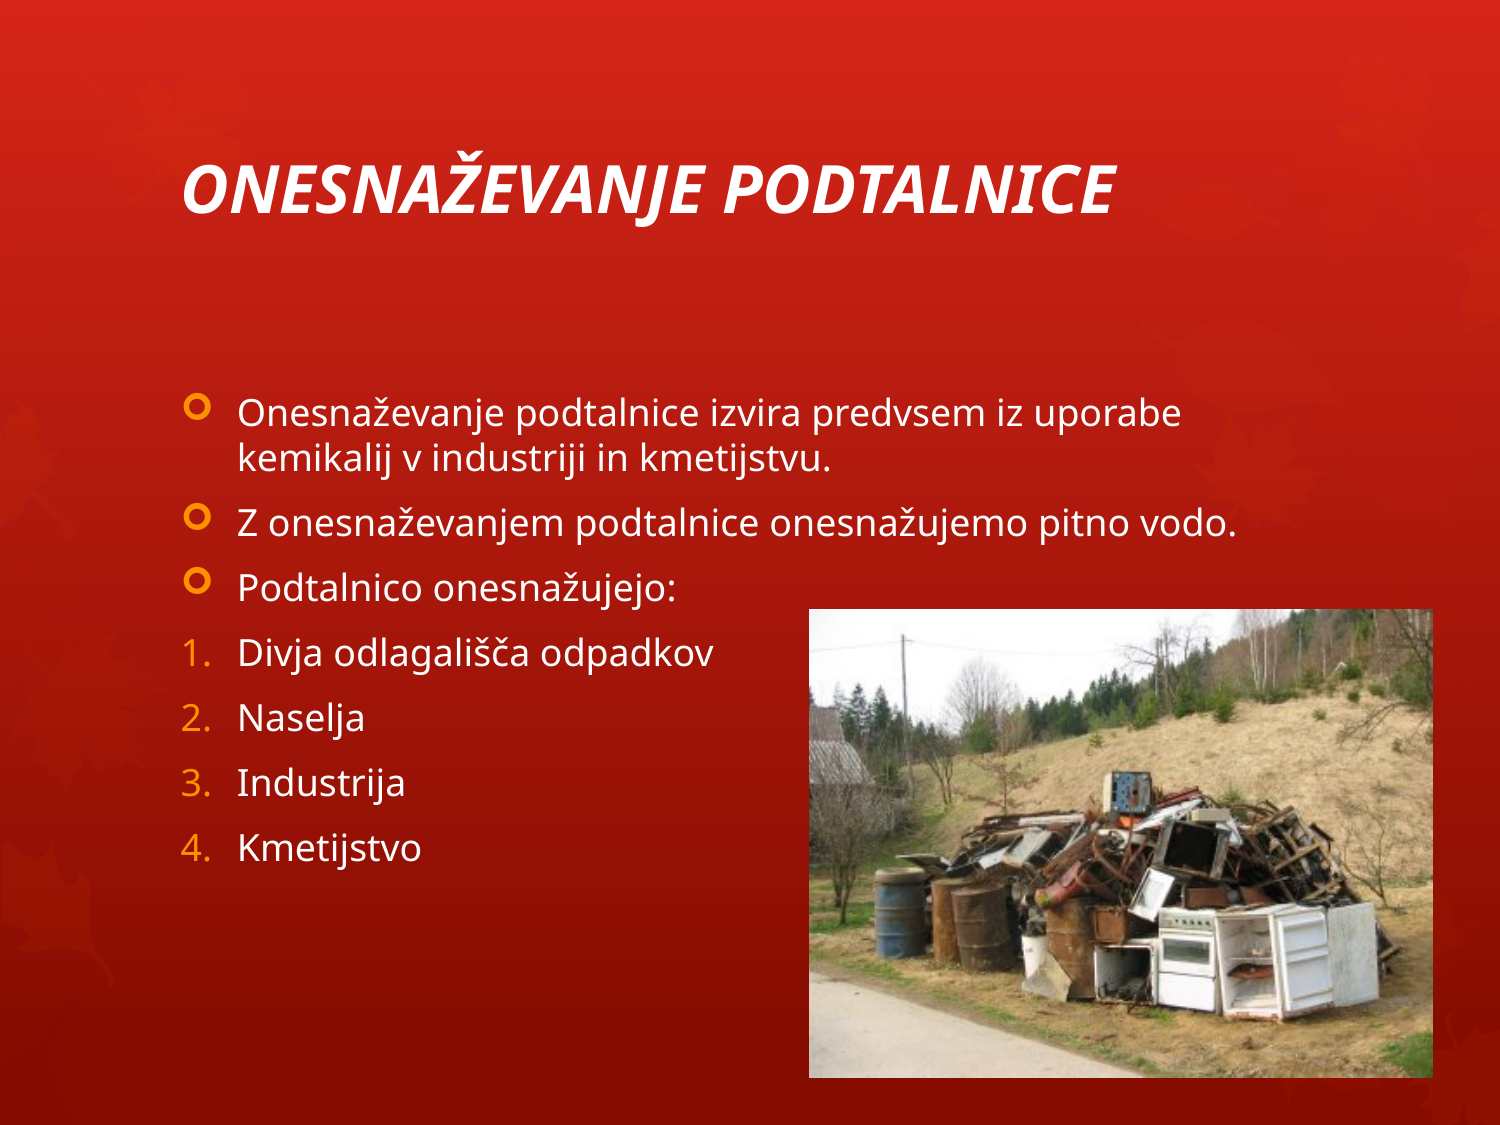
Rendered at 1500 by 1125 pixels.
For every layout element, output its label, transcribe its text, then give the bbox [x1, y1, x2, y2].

list Onesnaževanje podtalnice izvira predvsem iz uporabe kemikalij v industriji in kmetijstvu. Z onesnaževanjem podtalnice onesnažujemo pitno vodo. Podtalnico onesnažujejo: Divja odlagališča odpadkov Naselja Industrija Kmetijstvo [165, 296, 1335, 962]
picture [809, 609, 1433, 1078]
title ONESNAŽEVANJE PODTALNICE [165, 110, 1335, 263]
